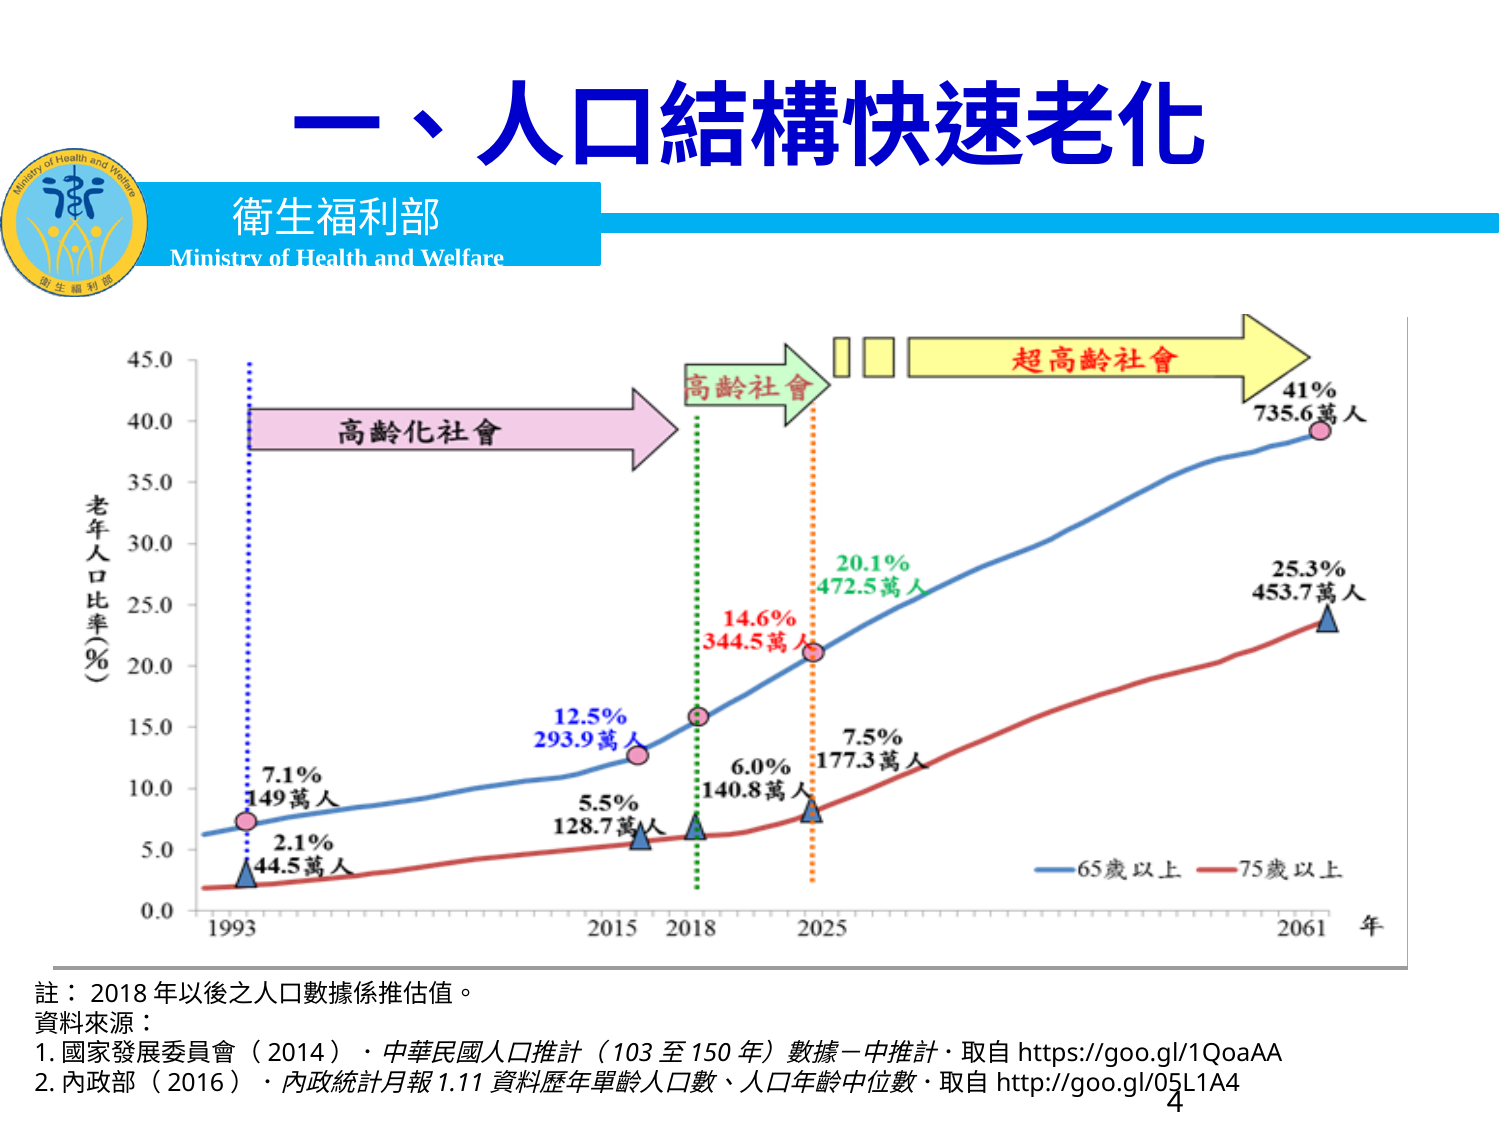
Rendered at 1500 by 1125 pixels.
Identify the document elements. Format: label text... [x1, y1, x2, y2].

text_box 4 [1151, 1069, 1500, 1125]
text_box 一、人口結構快速老化 [0, 37, 1500, 141]
text_box 註：2018年以後之人口數據係推估值。 資料來源： 1.國家發展委員會（2014）．中華民國人口推計（103至150年）數據－中推計．取自https://goo.gl/1QoaAA 2.內政部（2016）．內政統計月報1.11資料歷年單齡人口數、人口年齡中位數．取自http://goo.gl/05L1A4 [19, 969, 1412, 1106]
picture [53, 314, 1408, 966]
